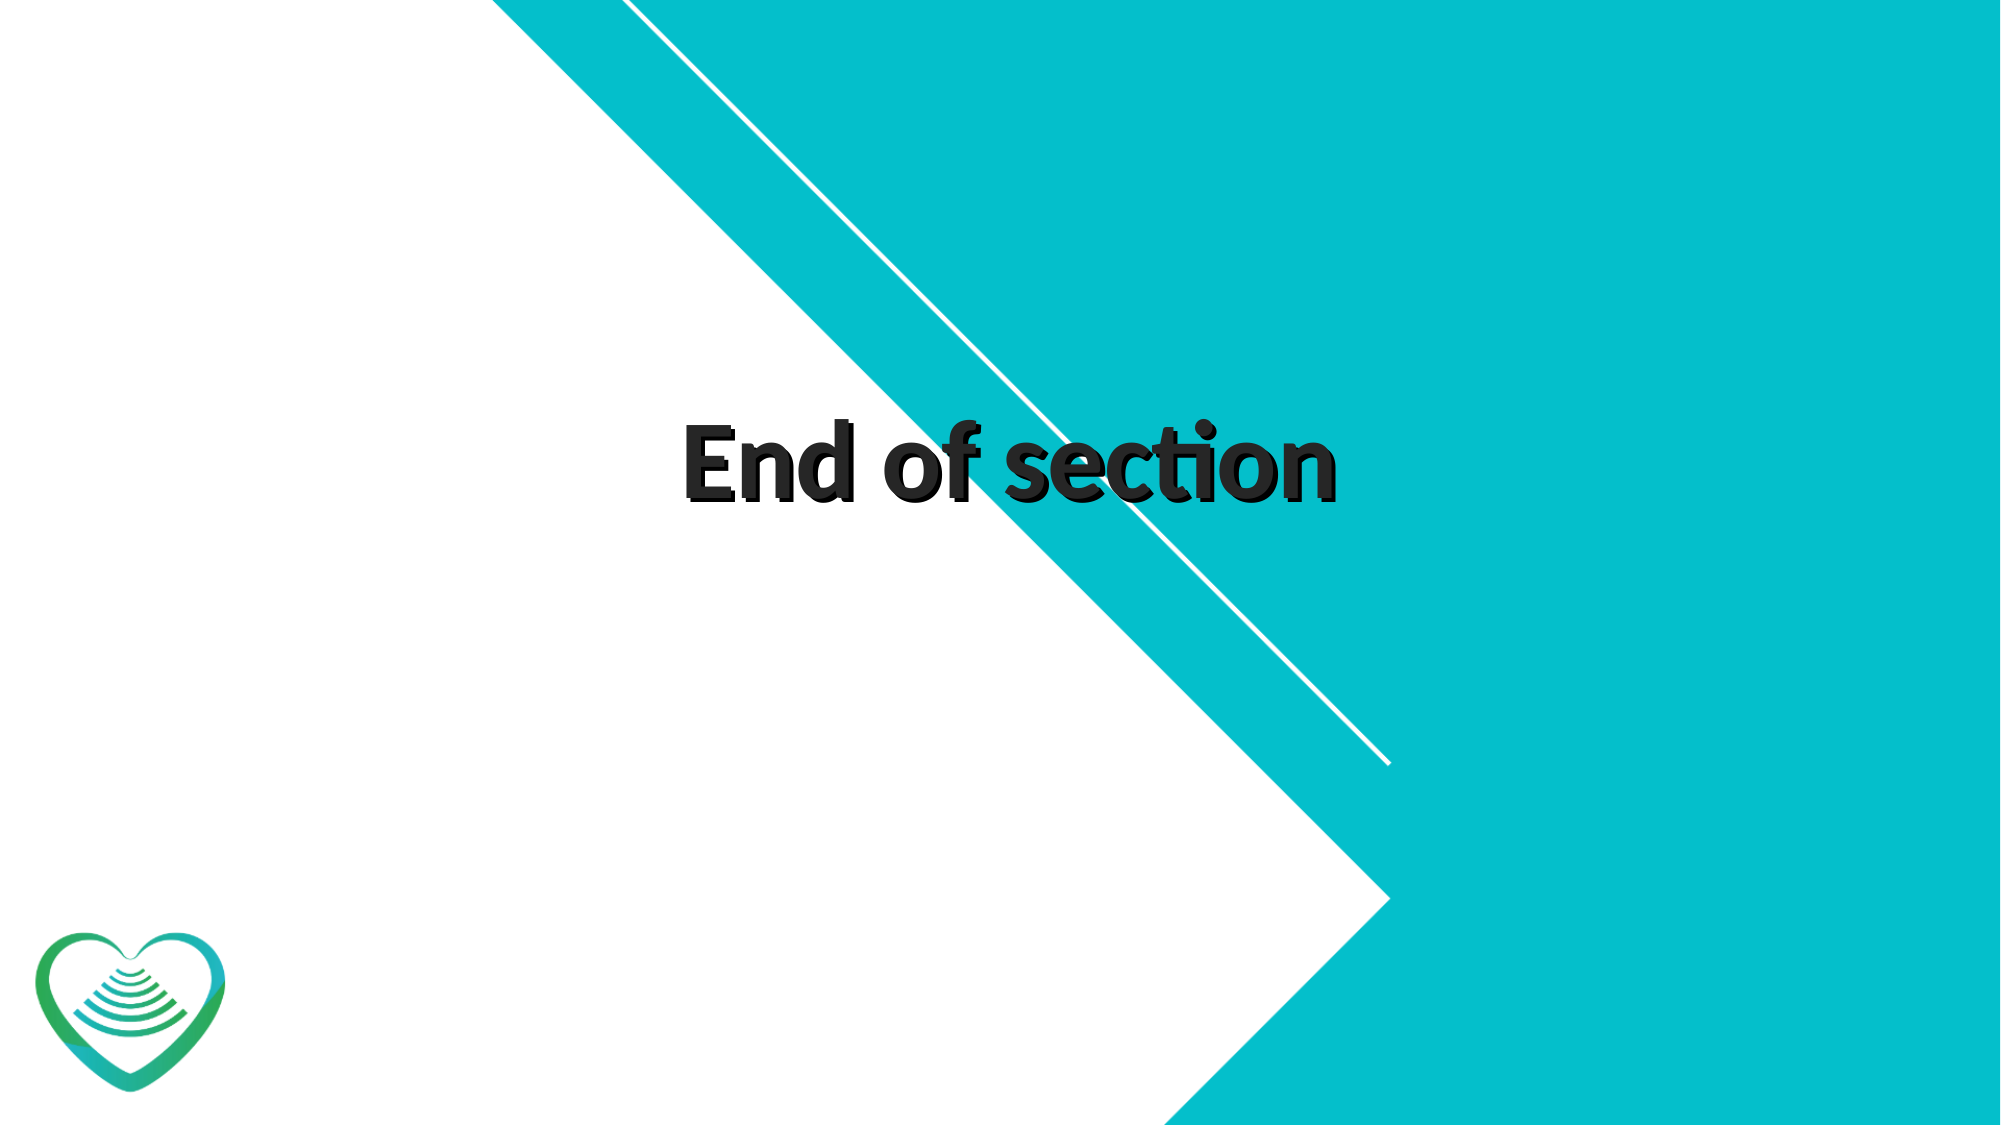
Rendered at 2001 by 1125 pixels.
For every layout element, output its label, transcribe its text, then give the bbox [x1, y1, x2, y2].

text_box End of section [219, 378, 1800, 528]
